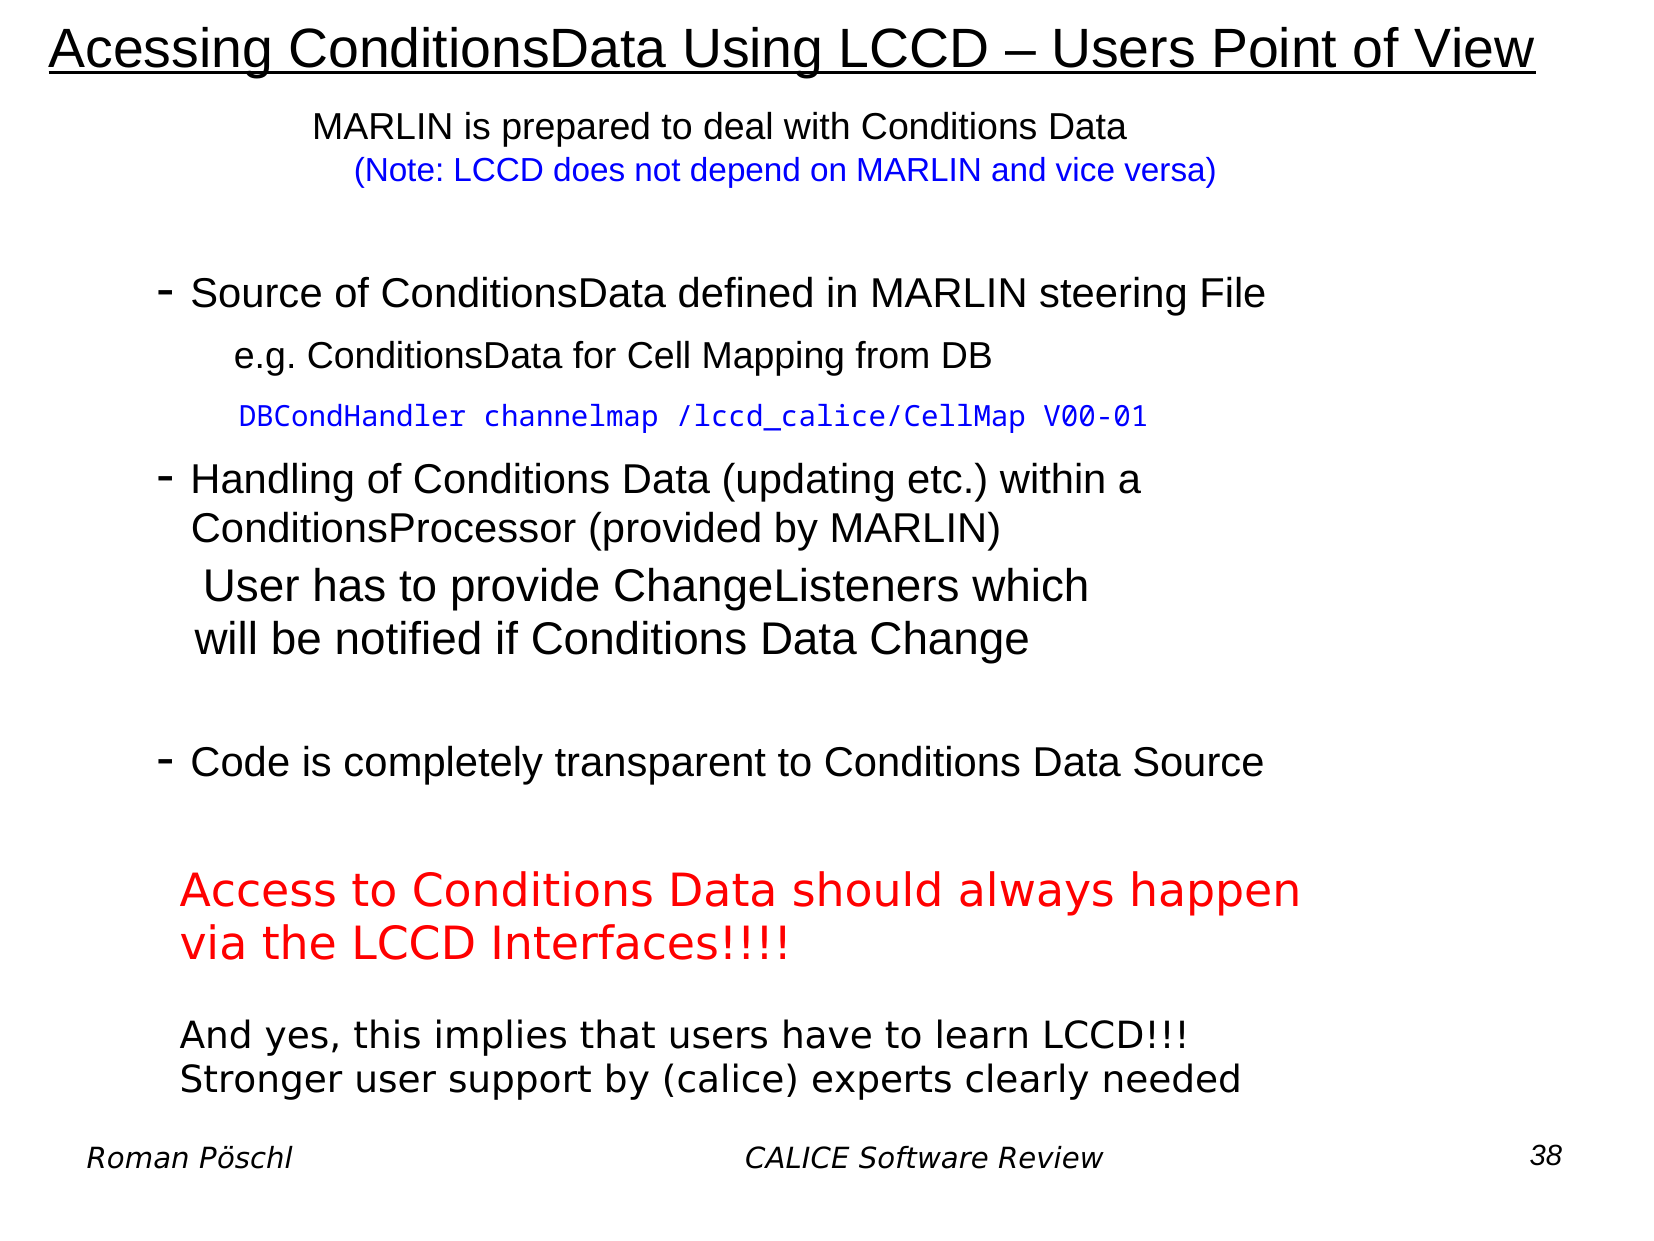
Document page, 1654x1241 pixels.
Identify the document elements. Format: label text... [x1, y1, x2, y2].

text_box Access to Conditions Data should always happen via the LCCD Interfaces!!!! And yes, this implies that users have to learn LCCD!!! Stronger user support by (calice) experts clearly needed [179, 864, 1282, 1102]
text_box - Source of ConditionsData defined in MARLIN steering File e.g. ConditionsData for Cell Mapping from DB - Handling of Conditions Data (updating etc.) within a ConditionsProcessor (provided by MARLIN) User has to provide ChangeListeners which will be notified if Conditions Data Change - Code is completely transparent to Conditions Data Source [156, 256, 1386, 1197]
text_box DBCondHandler channelmap /lccd_calice/CellMap V00-01 [238, 395, 1200, 460]
text_box Acessing ConditionsData Using LCCD – Users Point of View [48, 17, 1630, 83]
text_box MARLIN is prepared to deal with Conditions Data (Note: LCCD does not depend on MARLIN and vice versa) [291, 105, 1407, 203]
